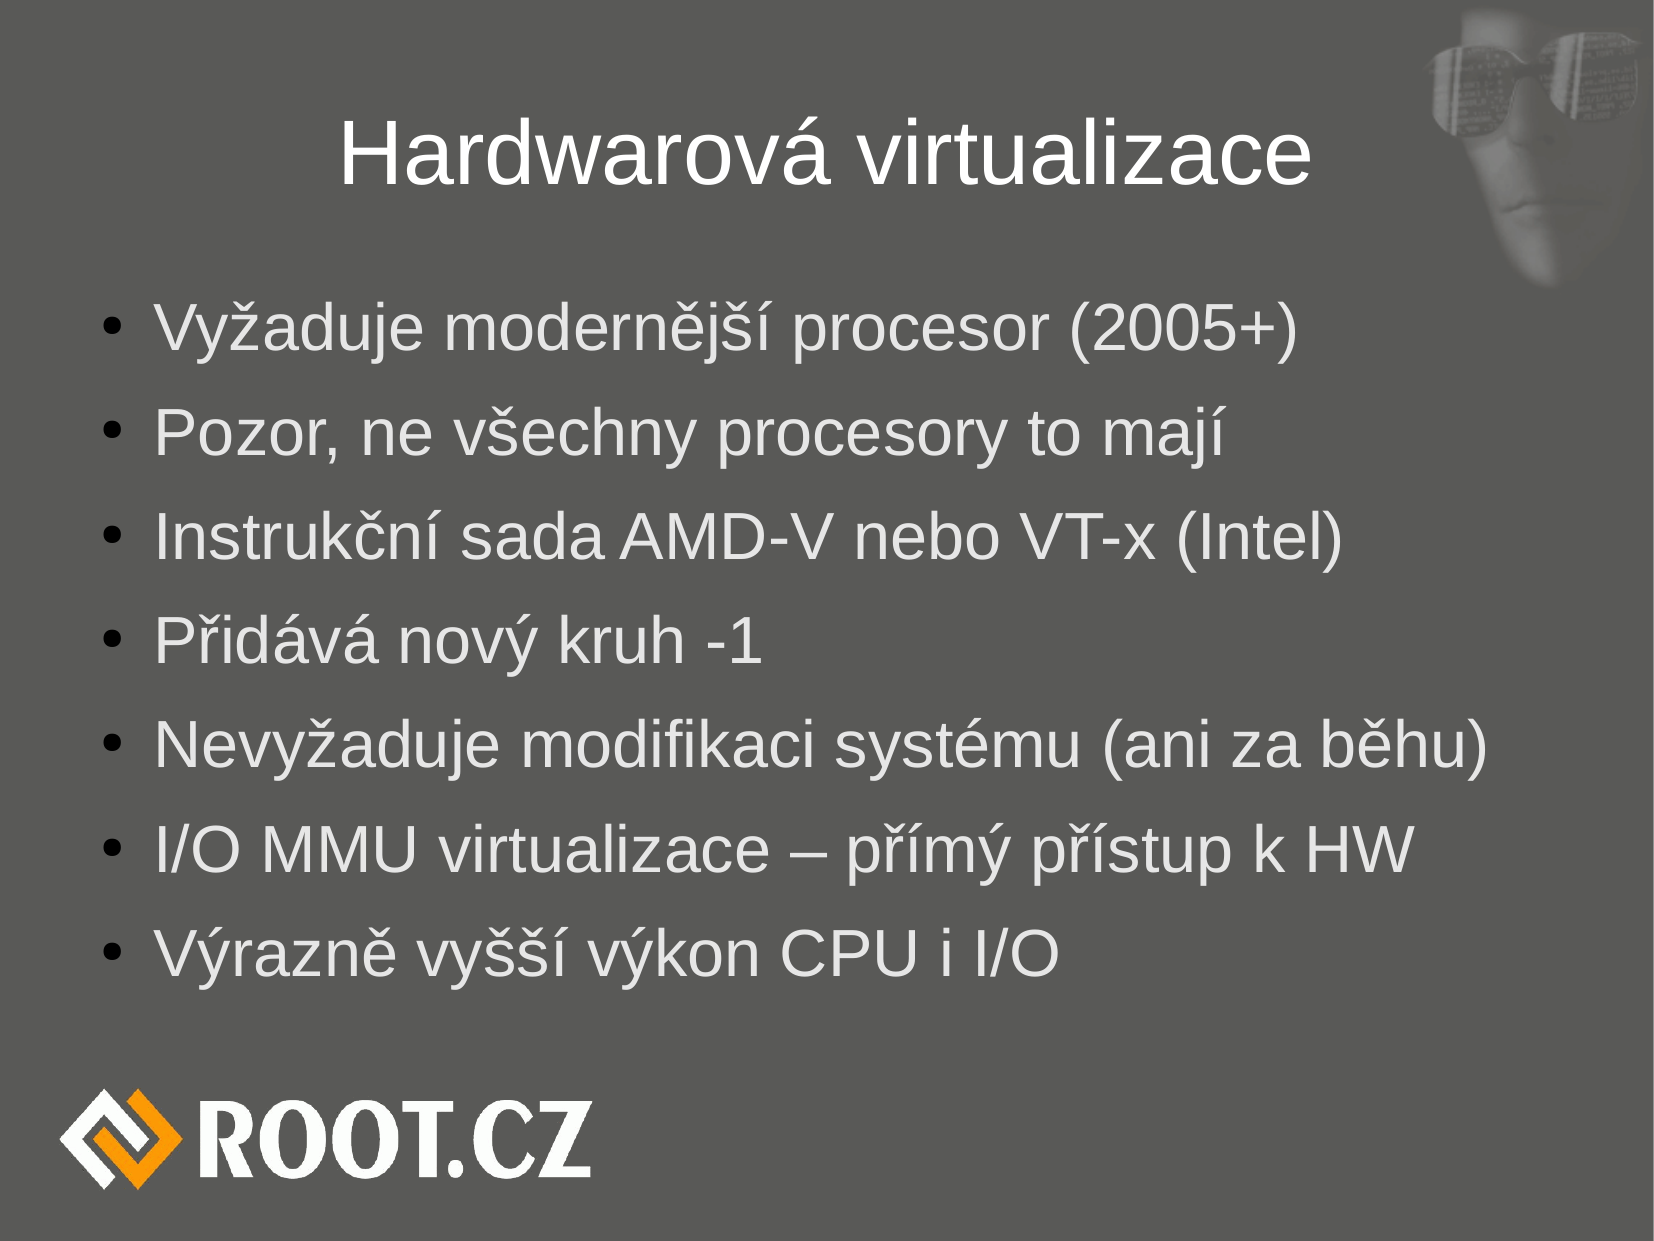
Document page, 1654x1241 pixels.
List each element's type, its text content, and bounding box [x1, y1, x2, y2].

list Vyžaduje modernější procesor (2005+) Pozor, ne všechny procesory to mají Instrukční sada AMD-V nebo VT-x (Intel) Přidává nový kruh -1 Nevyžaduje modifikaci systému (ani za běhu) I/O MMU virtualizace – přímý přístup k HW Výrazně vyšší výkon CPU i I/O [82, 290, 1571, 1094]
picture [0, 0, 1654, 1241]
title Hardwarová virtualizace [82, 56, 1571, 250]
